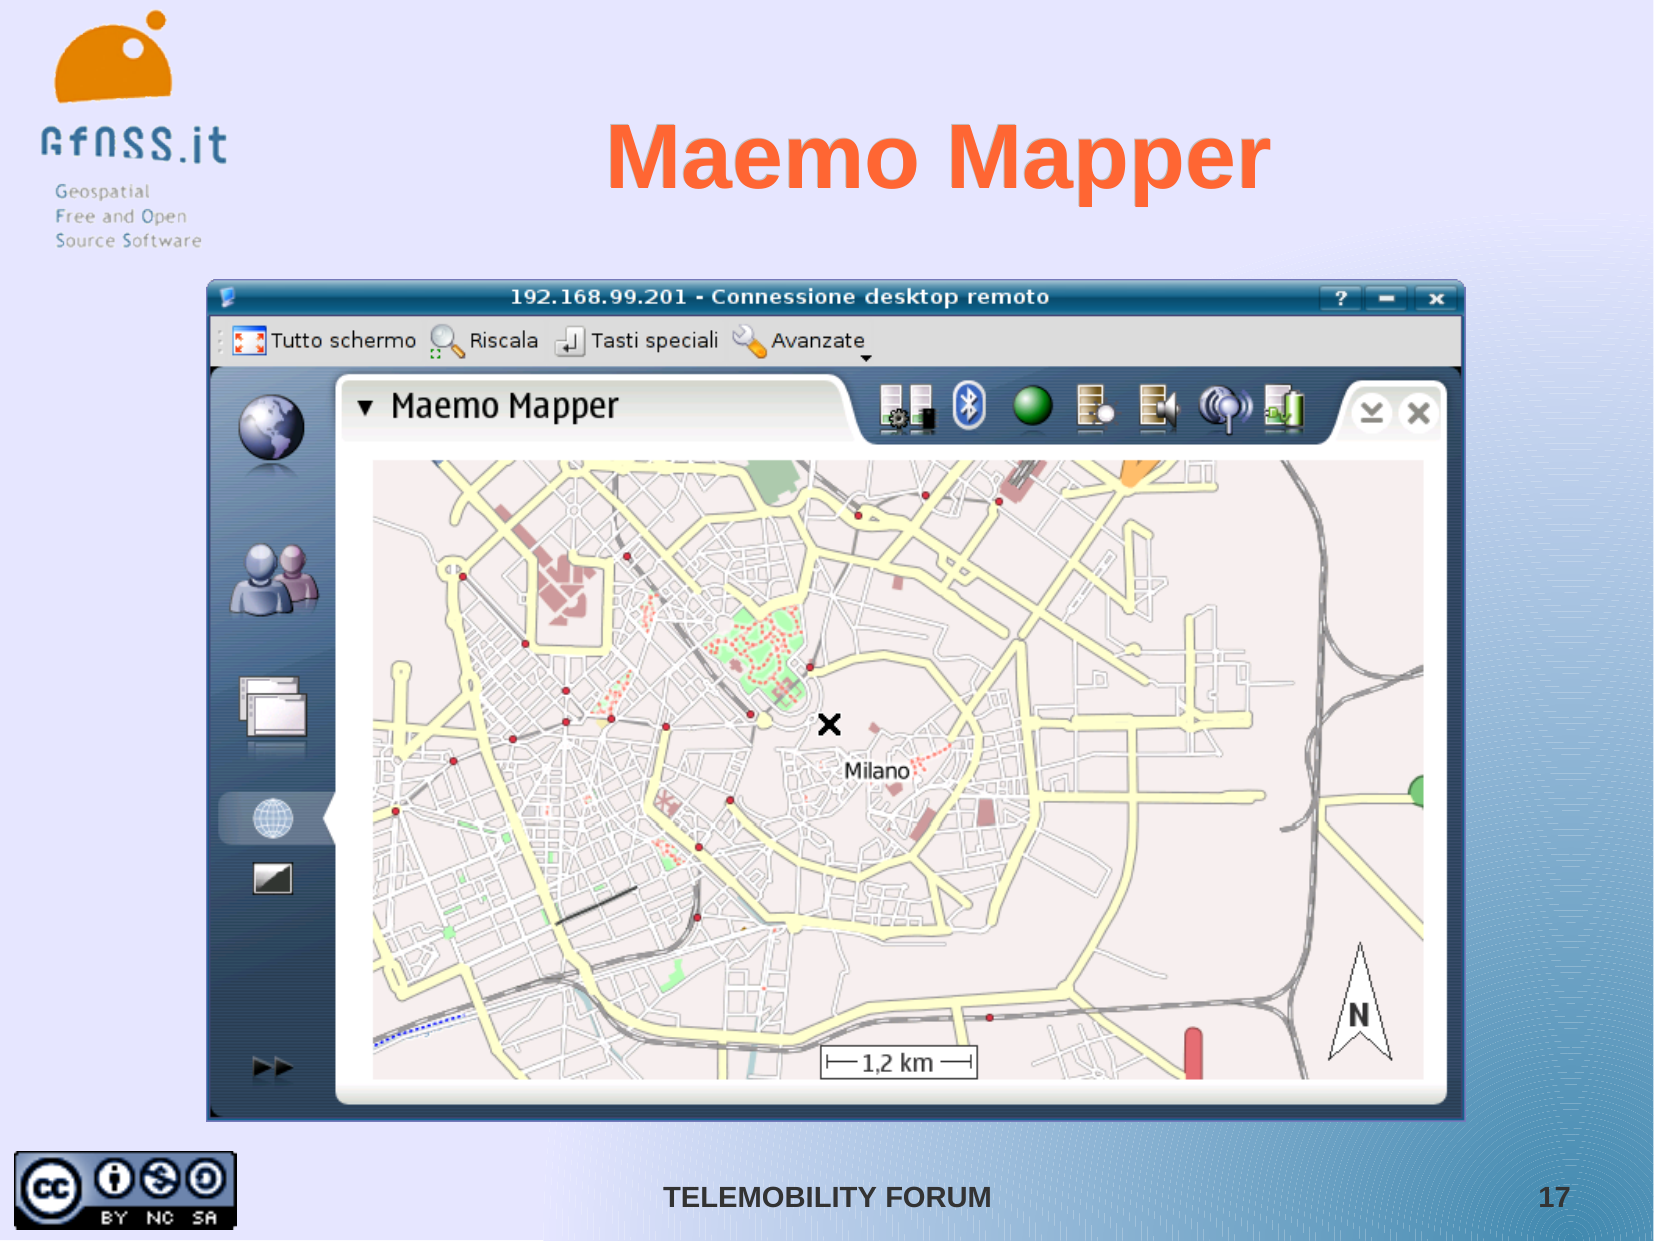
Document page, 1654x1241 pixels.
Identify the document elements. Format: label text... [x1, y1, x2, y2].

picture [0, 1, 254, 266]
title Maemo Mapper [289, 60, 1589, 253]
picture [206, 279, 1466, 1123]
picture [14, 1151, 237, 1230]
